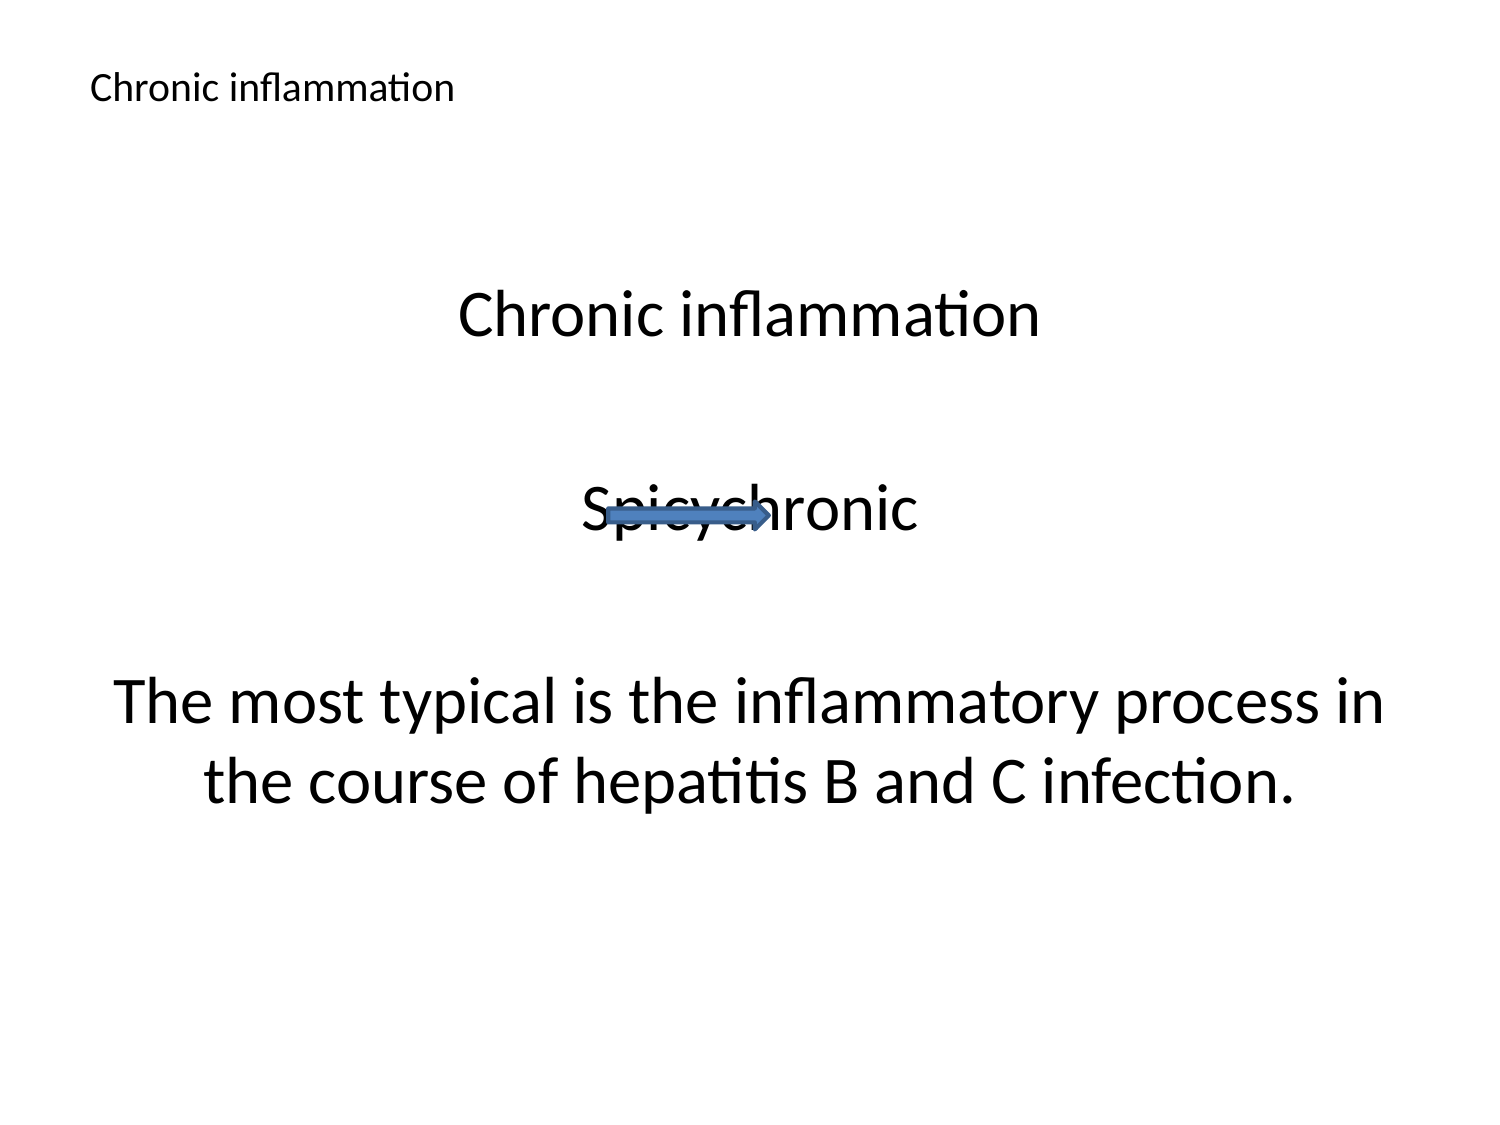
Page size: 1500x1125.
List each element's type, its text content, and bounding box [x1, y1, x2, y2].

list Chronic inflammation Spicychronic The most typical is the inflammatory process in the course of hepatitis B and C infection. [75, 262, 1426, 1005]
text_box [608, 501, 769, 530]
title Chronic inflammation [75, 45, 632, 126]
